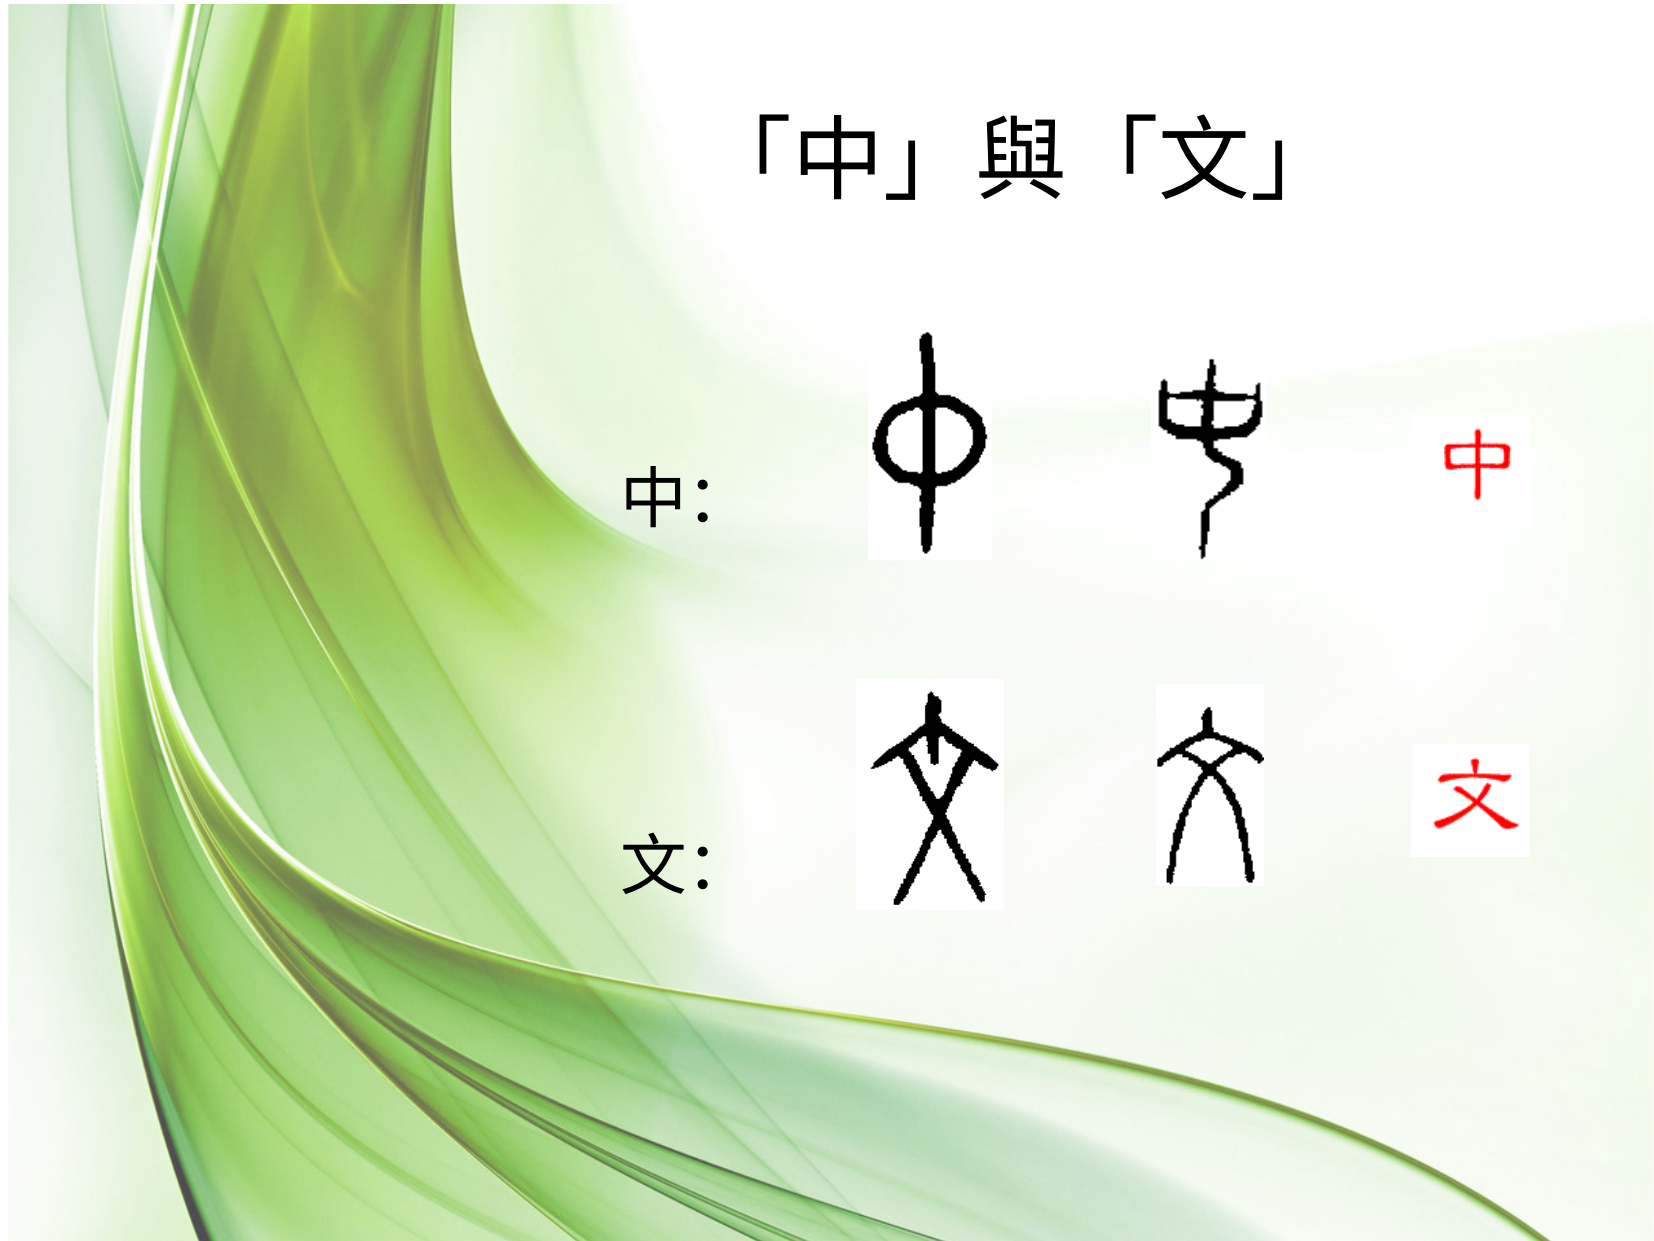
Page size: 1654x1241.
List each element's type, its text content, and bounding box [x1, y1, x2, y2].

picture [1151, 347, 1267, 562]
title 「中」與「文」 [472, 56, 1571, 250]
list 中： 文： [620, 324, 1571, 1109]
picture [856, 679, 1004, 910]
picture [1411, 415, 1530, 528]
picture [1411, 744, 1530, 857]
picture [1156, 684, 1264, 886]
picture [868, 295, 992, 560]
